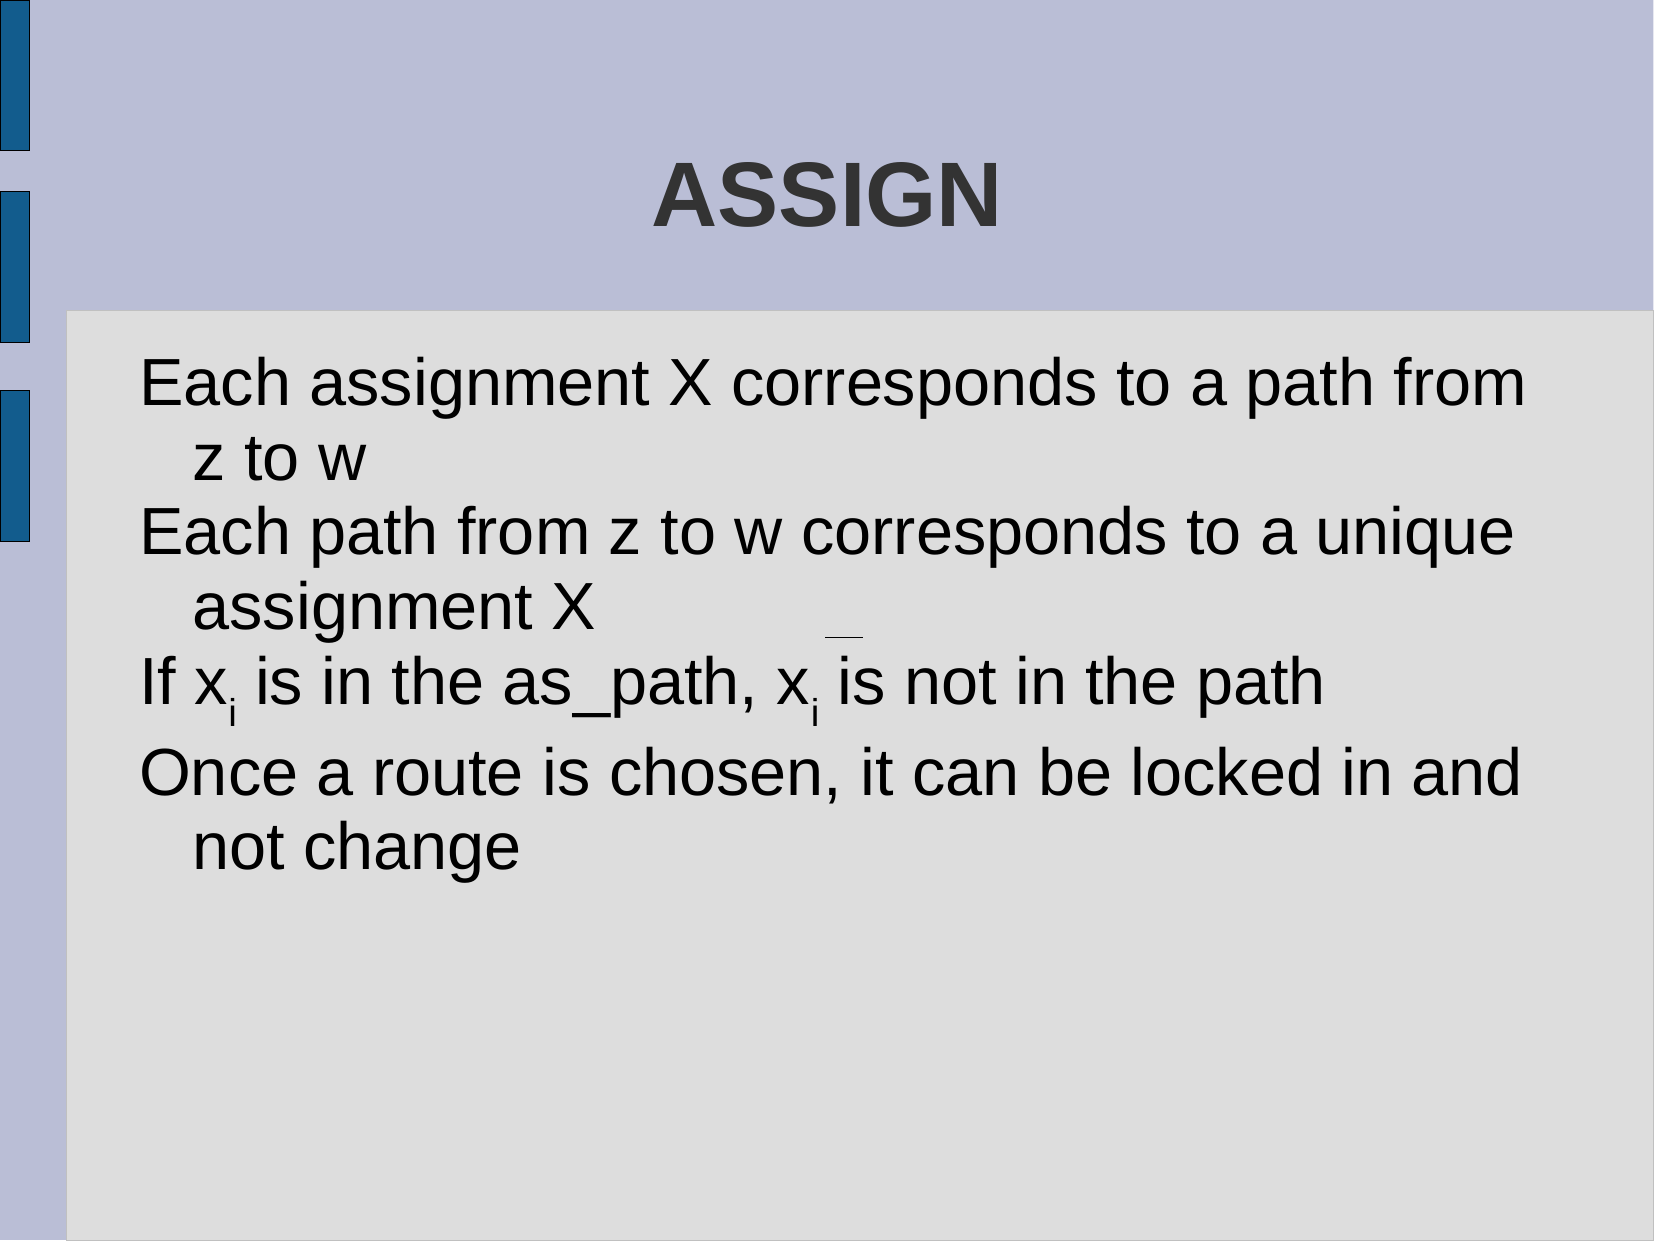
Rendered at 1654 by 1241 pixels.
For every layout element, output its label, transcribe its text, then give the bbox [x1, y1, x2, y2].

title ASSIGN [121, 91, 1534, 299]
list Each assignment X corresponds to a path from z to w Each path from z to w corresponds to a unique assignment X If xi is in the as_path, xi is not in the path Once a route is chosen, it can be locked in and not change [121, 344, 1534, 1127]
